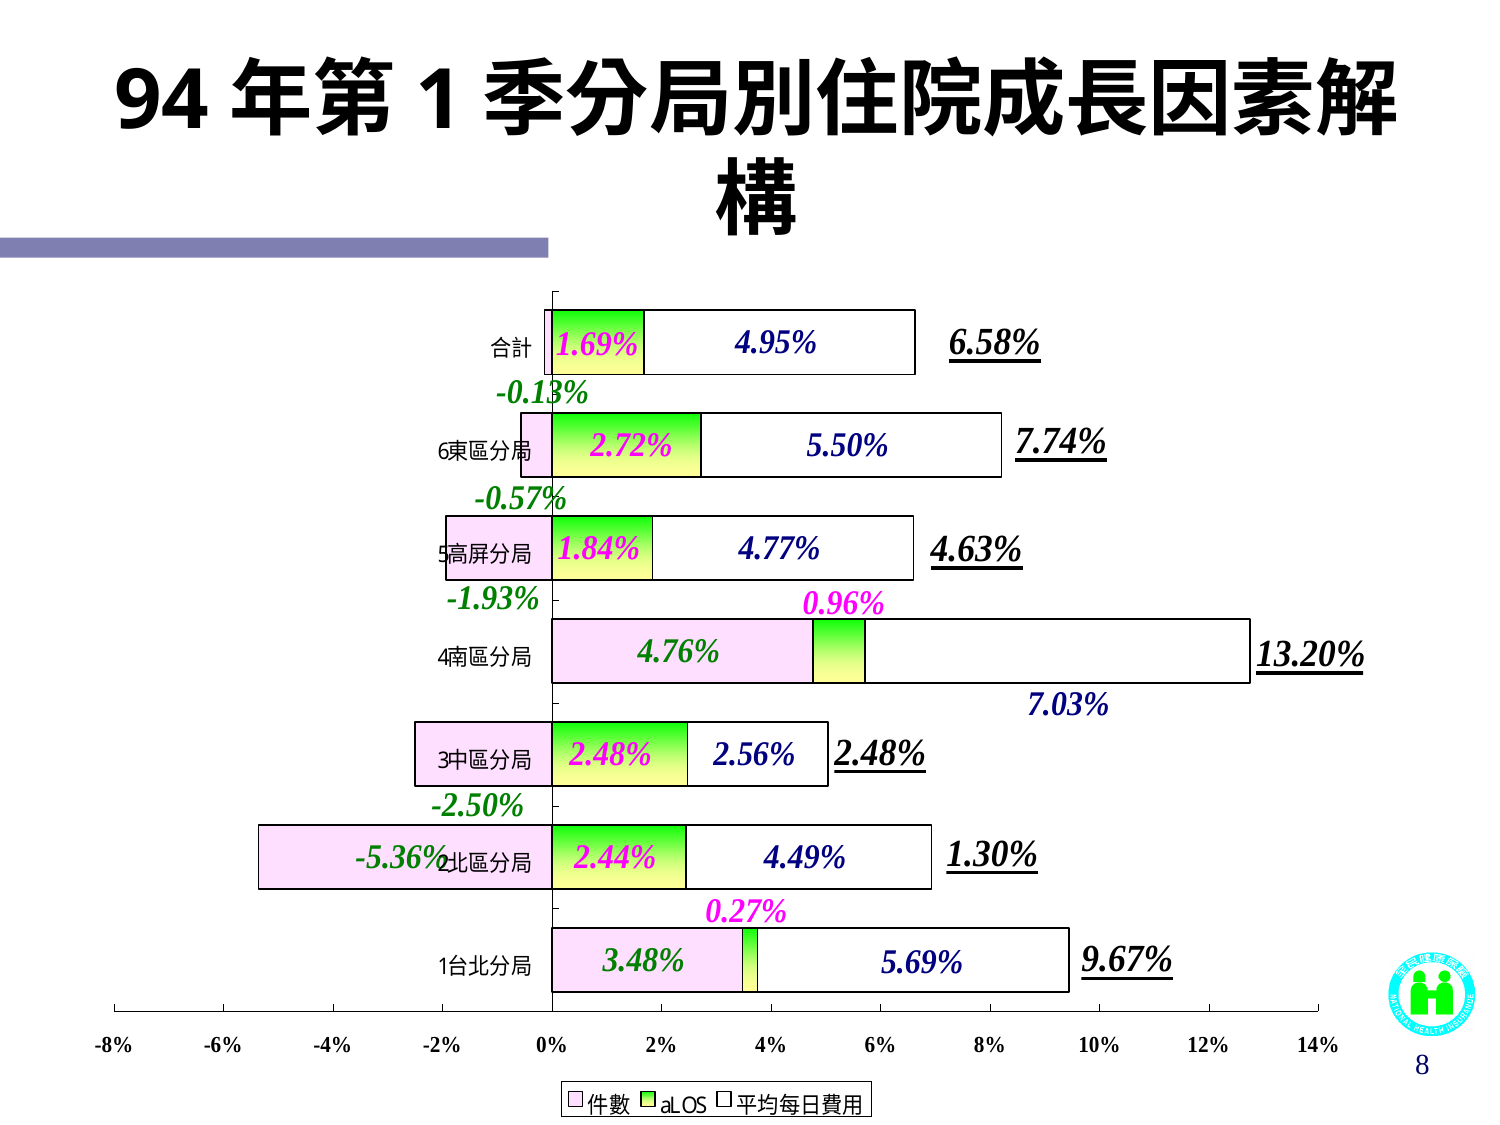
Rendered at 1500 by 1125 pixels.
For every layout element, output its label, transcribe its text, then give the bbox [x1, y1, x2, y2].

text_box [1400, 1037, 1476, 1125]
picture [69, 267, 1364, 1125]
title 94年第1季分局別住院成長因素解構 [70, 37, 1443, 175]
